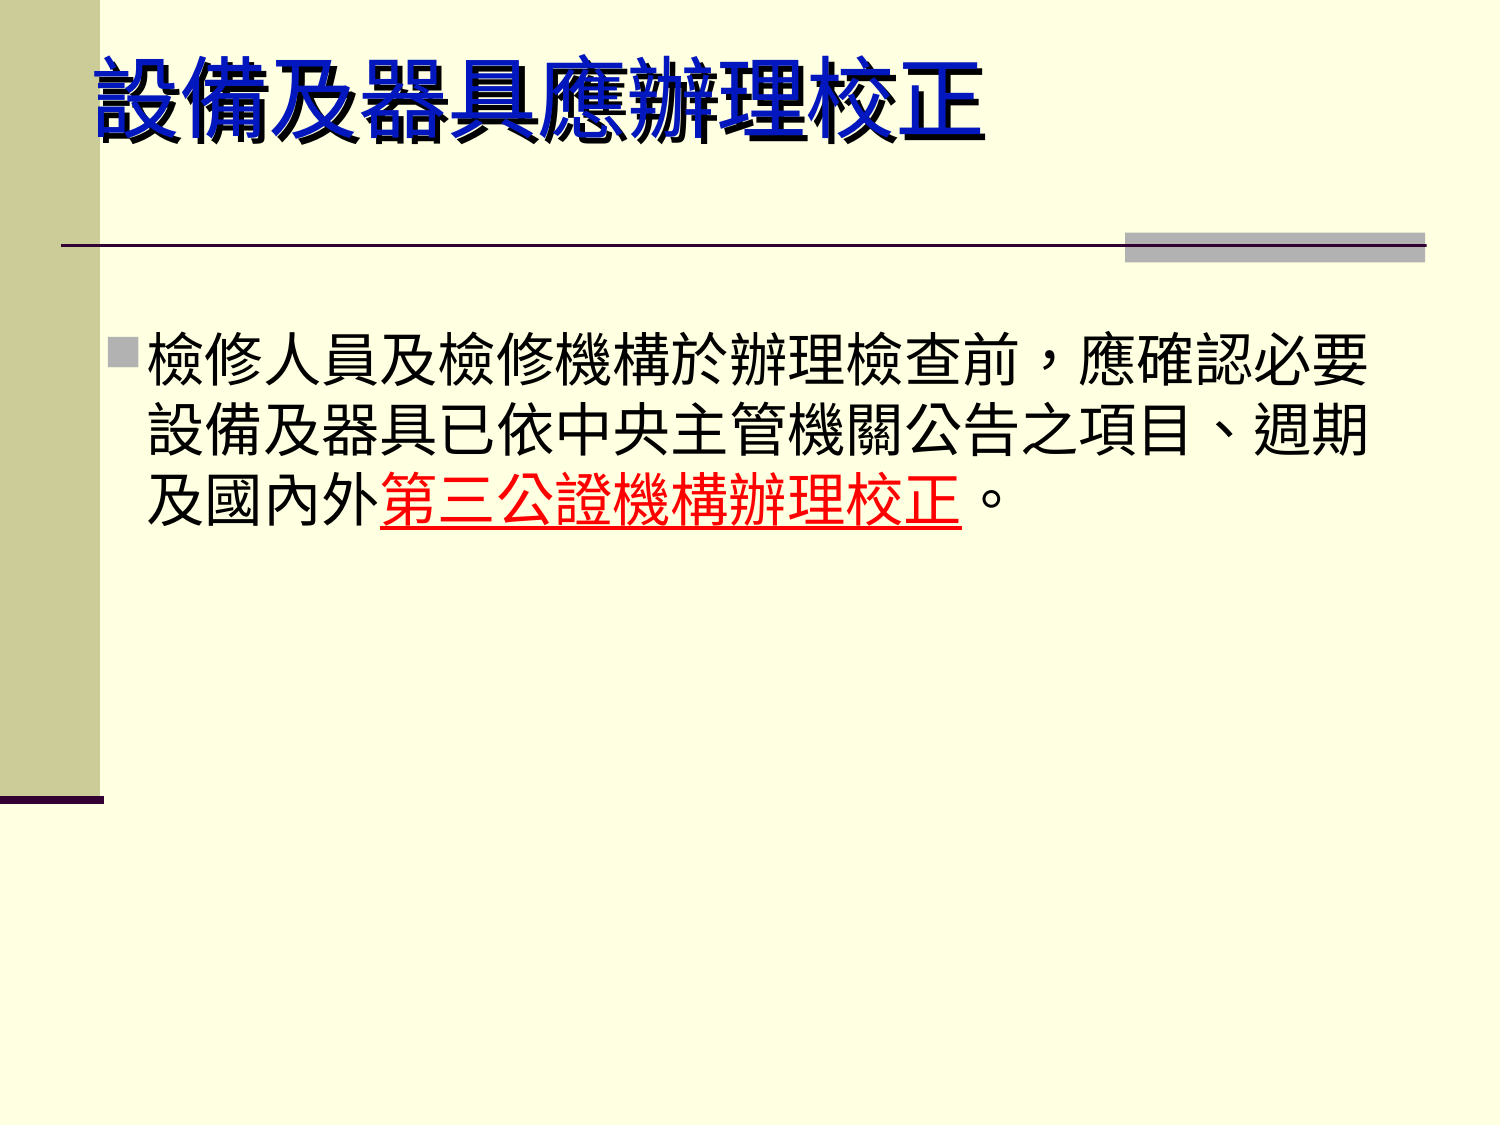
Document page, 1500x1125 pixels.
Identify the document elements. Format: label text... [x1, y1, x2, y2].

list 檢修人員及檢修機構於辦理檢查前，應確認必要設備及器具已依中央主管機關公告之項目、週期及國內外第三公證機構辦理校正。 [88, 231, 1436, 1035]
title 設備及器具應辦理校正 [75, 31, 1426, 161]
